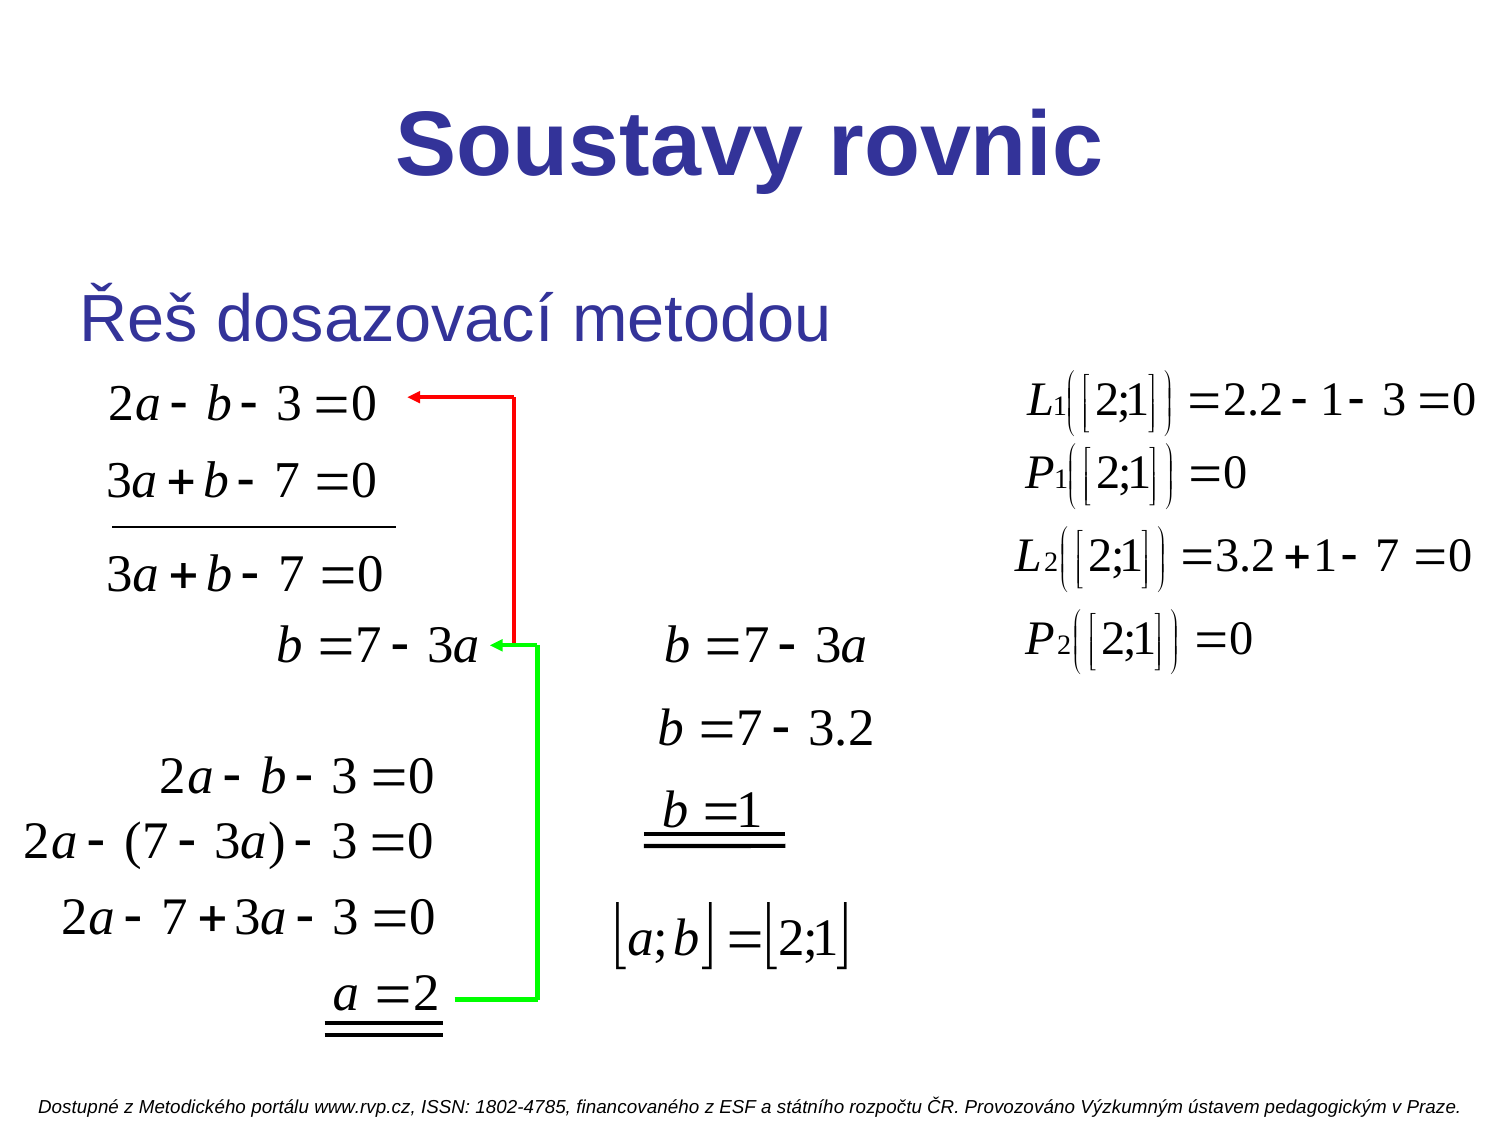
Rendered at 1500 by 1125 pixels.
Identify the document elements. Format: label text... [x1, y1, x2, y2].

chart [324, 961, 449, 1024]
chart [655, 836, 766, 841]
text_box [100, 371, 385, 519]
chart [651, 696, 885, 759]
text_box Řeš dosazovací metodou [64, 267, 1117, 363]
chart [100, 542, 392, 605]
chart [657, 613, 878, 676]
chart [53, 886, 446, 948]
chart [269, 613, 491, 676]
text_box Dostupné z Metodického portálu www.rvp.cz, ISSN: 1802-4785, financovaného z ESF a státního rozpočtu ČR. Provozováno Výzkumným ústavem pedagogickým v Praze. [23, 1087, 1476, 1125]
chart [15, 810, 443, 881]
chart [1006, 359, 1486, 687]
chart [152, 744, 443, 807]
title Soustavy rovnic [75, 45, 1426, 233]
chart [606, 902, 854, 978]
chart [655, 779, 766, 832]
